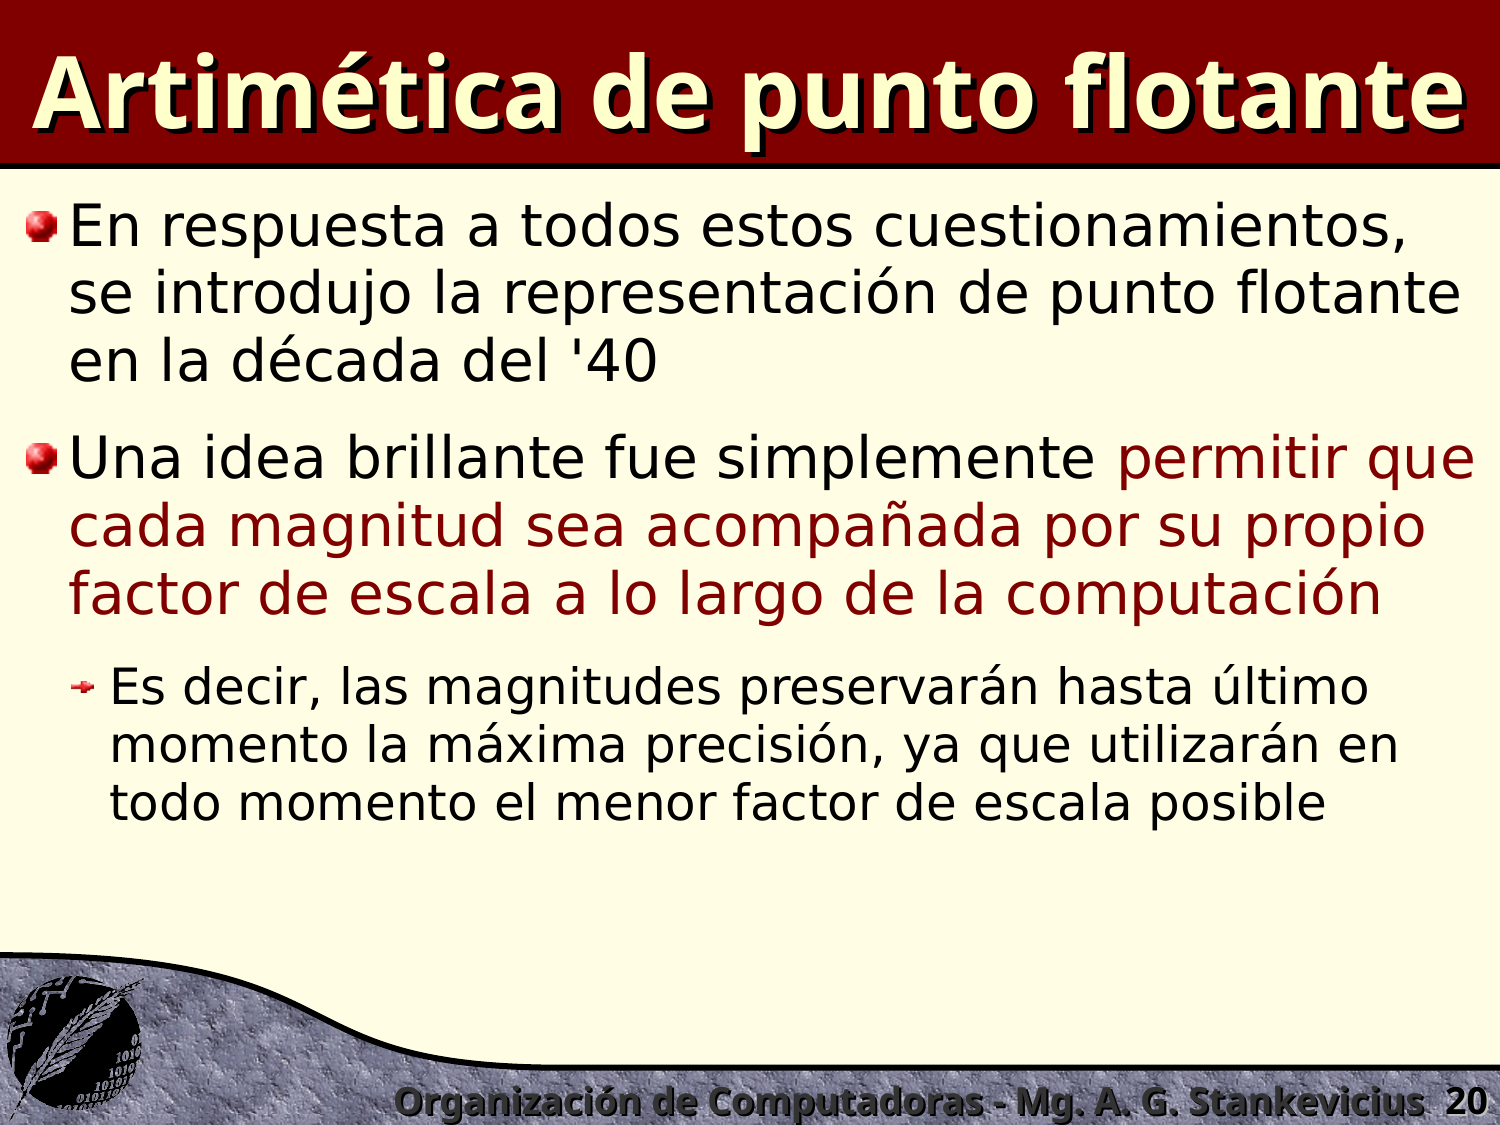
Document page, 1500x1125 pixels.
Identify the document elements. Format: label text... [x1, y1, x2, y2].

picture [802, 1100, 806, 1110]
picture [448, 1100, 455, 1110]
picture [0, 959, 1500, 1125]
title Artimética de punto flotante [15, 5, 1485, 160]
picture [1058, 1100, 1065, 1110]
list En respuesta a todos estos cuestionamientos, se introdujo la representación de punto flotante en la década del '40 Una idea brillante fue simplemente permitir que cada magnitud sea acompañada por su propio factor de escala a lo largo de la computación Es decir, las magnitudes preservarán hasta último momento la máxima precisión, ya que utilizarán en todo momento el menor factor de escala posible [11, 192, 1486, 935]
